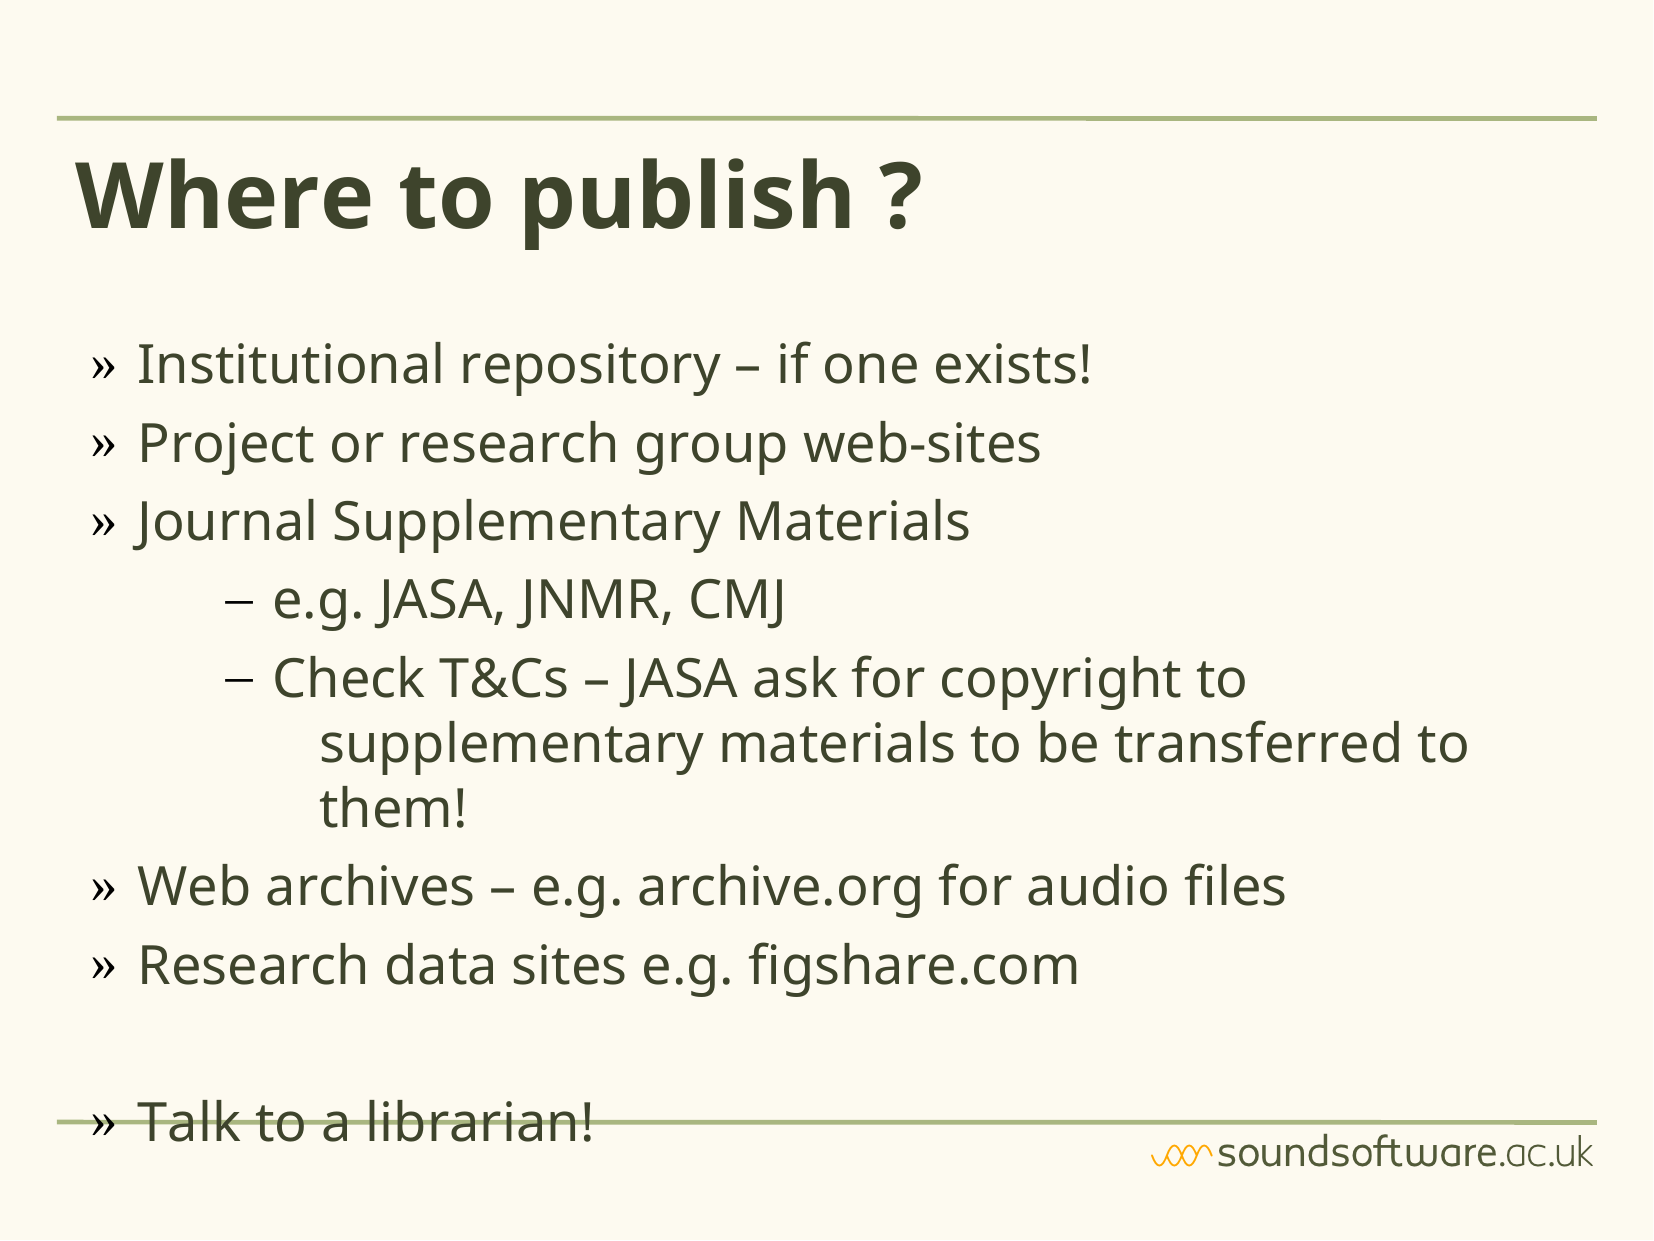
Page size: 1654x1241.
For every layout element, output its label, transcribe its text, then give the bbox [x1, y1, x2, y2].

list Institutional repository – if one exists! Project or research group web-sites Journal Supplementary Materials e.g. JASA, JNMR, CMJ Check T&Cs – JASA ask for copyright to supplementary materials to be transferred to them! Web archives – e.g. archive.org for audio files Research data sites e.g. figshare.com Talk to a librarian! [59, 321, 1594, 1140]
title Where to publish ? [59, 109, 1594, 274]
picture [1151, 1140, 1593, 1167]
